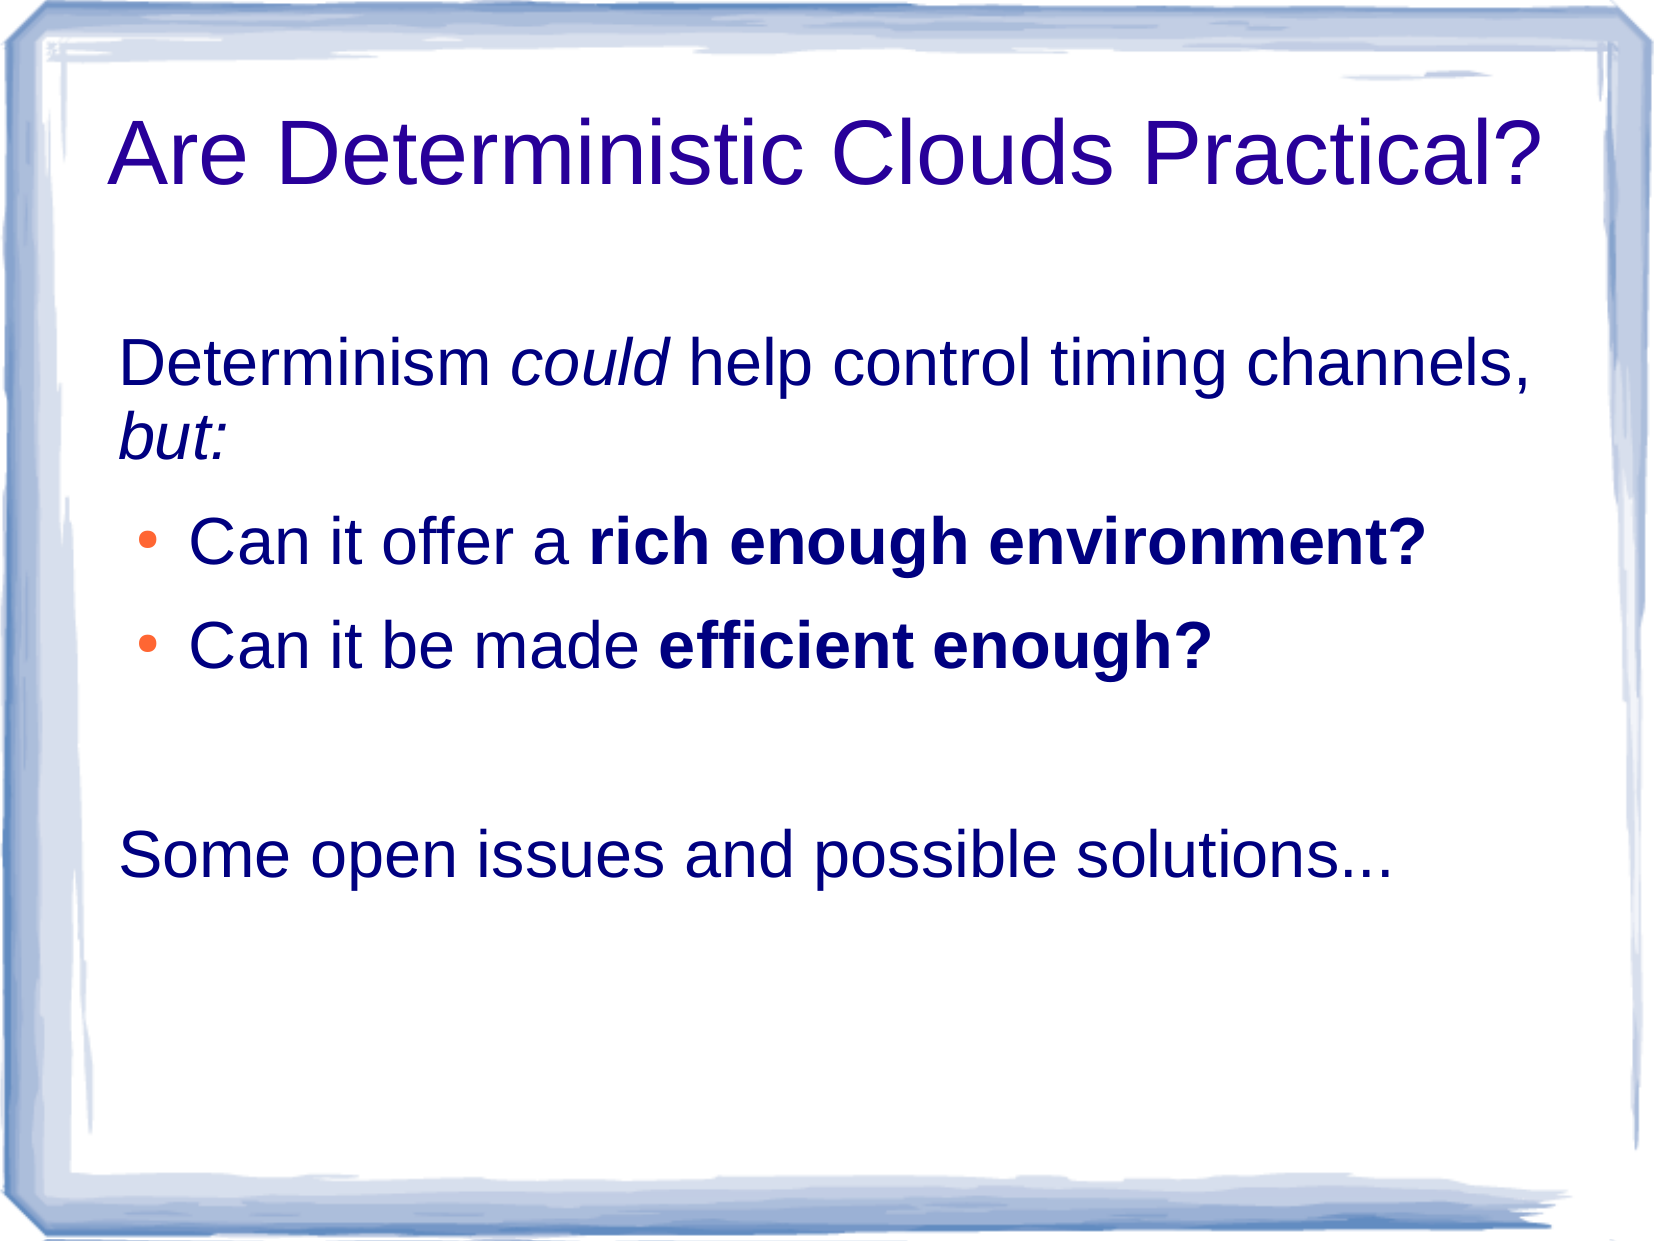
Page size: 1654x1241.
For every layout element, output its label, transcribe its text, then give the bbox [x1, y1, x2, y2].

list Determinism could help control timing channels, but: Can it offer a rich enough environment? Can it be made efficient enough? Some open issues and possible solutions... [118, 324, 1571, 990]
title Are Deterministic Clouds Practical? [82, 56, 1571, 250]
picture [0, 0, 1654, 1241]
